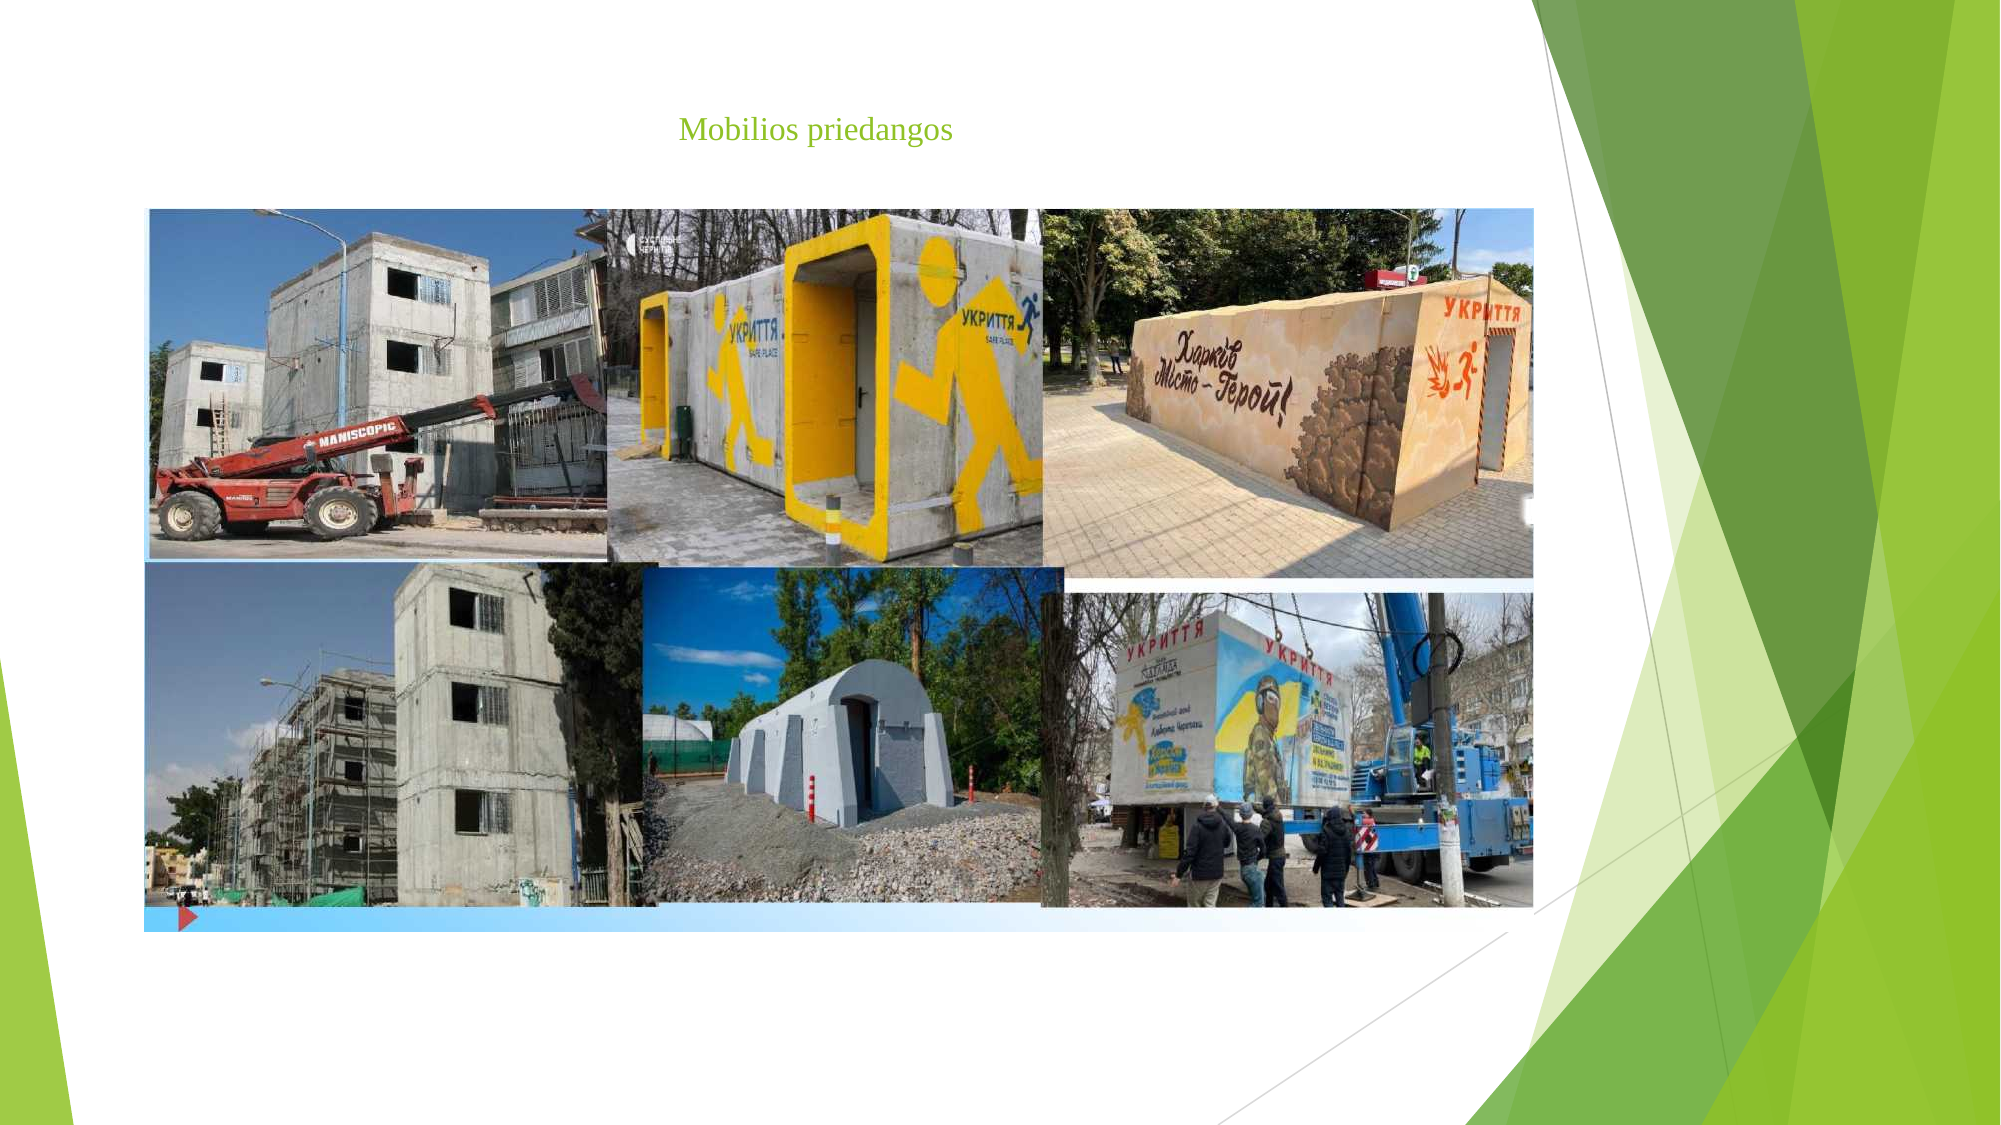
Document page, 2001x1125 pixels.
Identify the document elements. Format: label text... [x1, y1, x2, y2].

picture [144, 208, 1534, 932]
title Mobilios priedangos [111, 99, 1522, 317]
